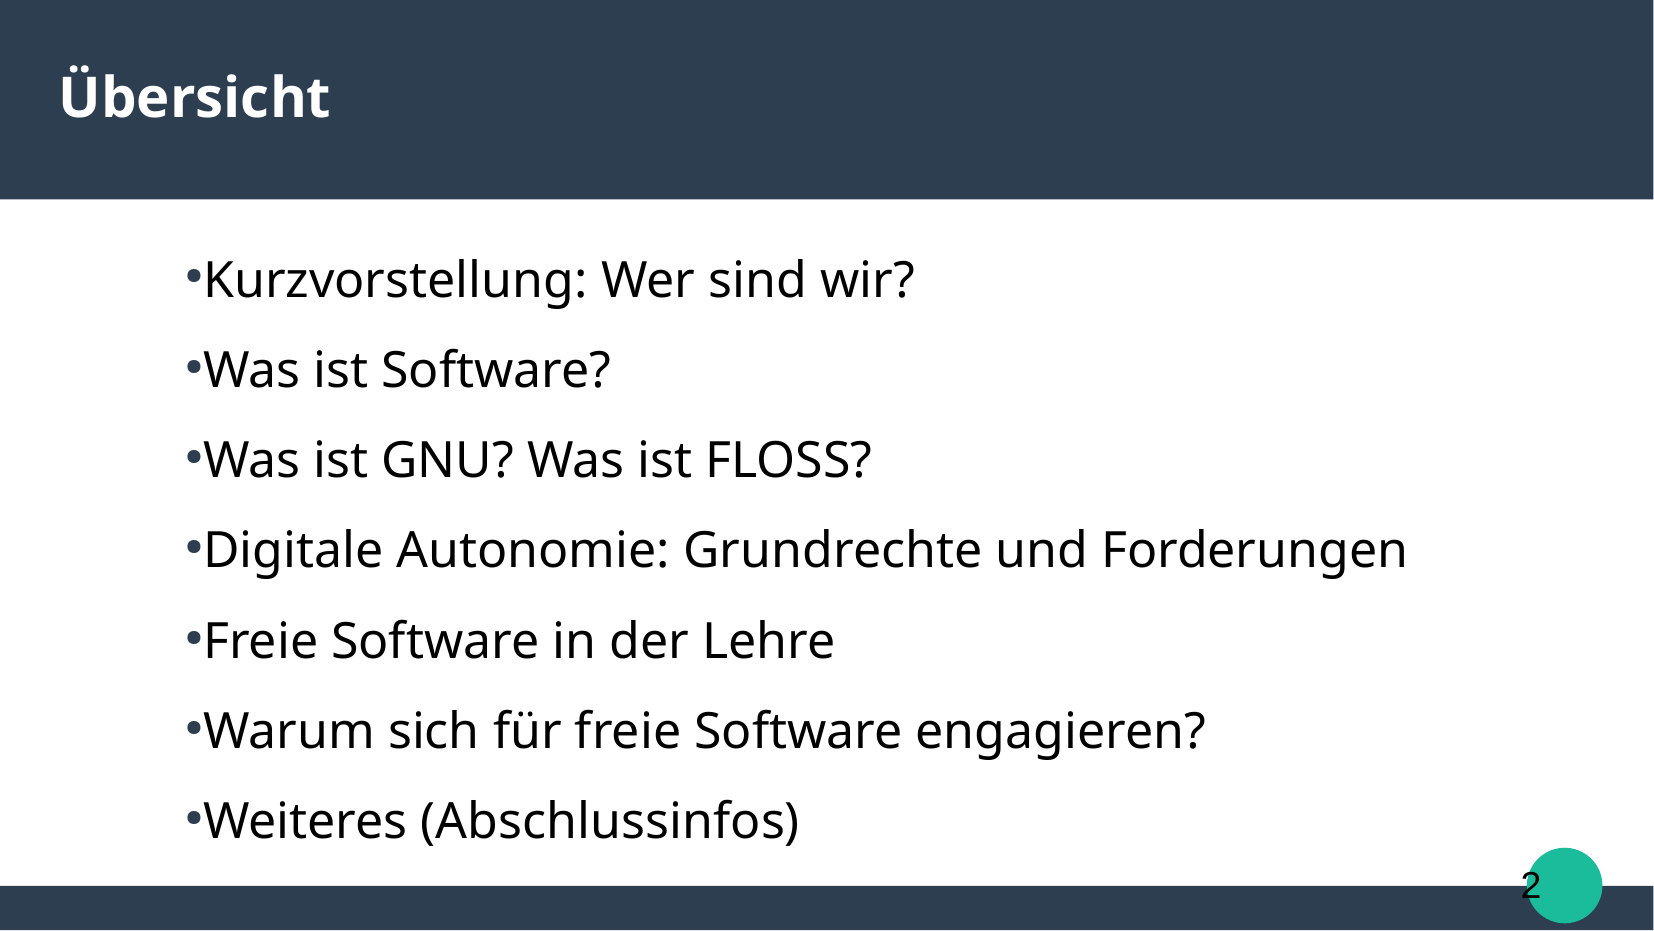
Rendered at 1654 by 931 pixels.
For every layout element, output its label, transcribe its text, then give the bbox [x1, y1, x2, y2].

list Kurzvorstellung: Wer sind wir? Was ist Software? Was ist GNU? Was ist FLOSS? Digitale Autonomie: Grundrechte und Forderungen Freie Software in der Lehre Warum sich für freie Software engagieren? Weiteres (Abschlussinfos) [59, 243, 1595, 864]
title Übersicht [59, 37, 1595, 155]
